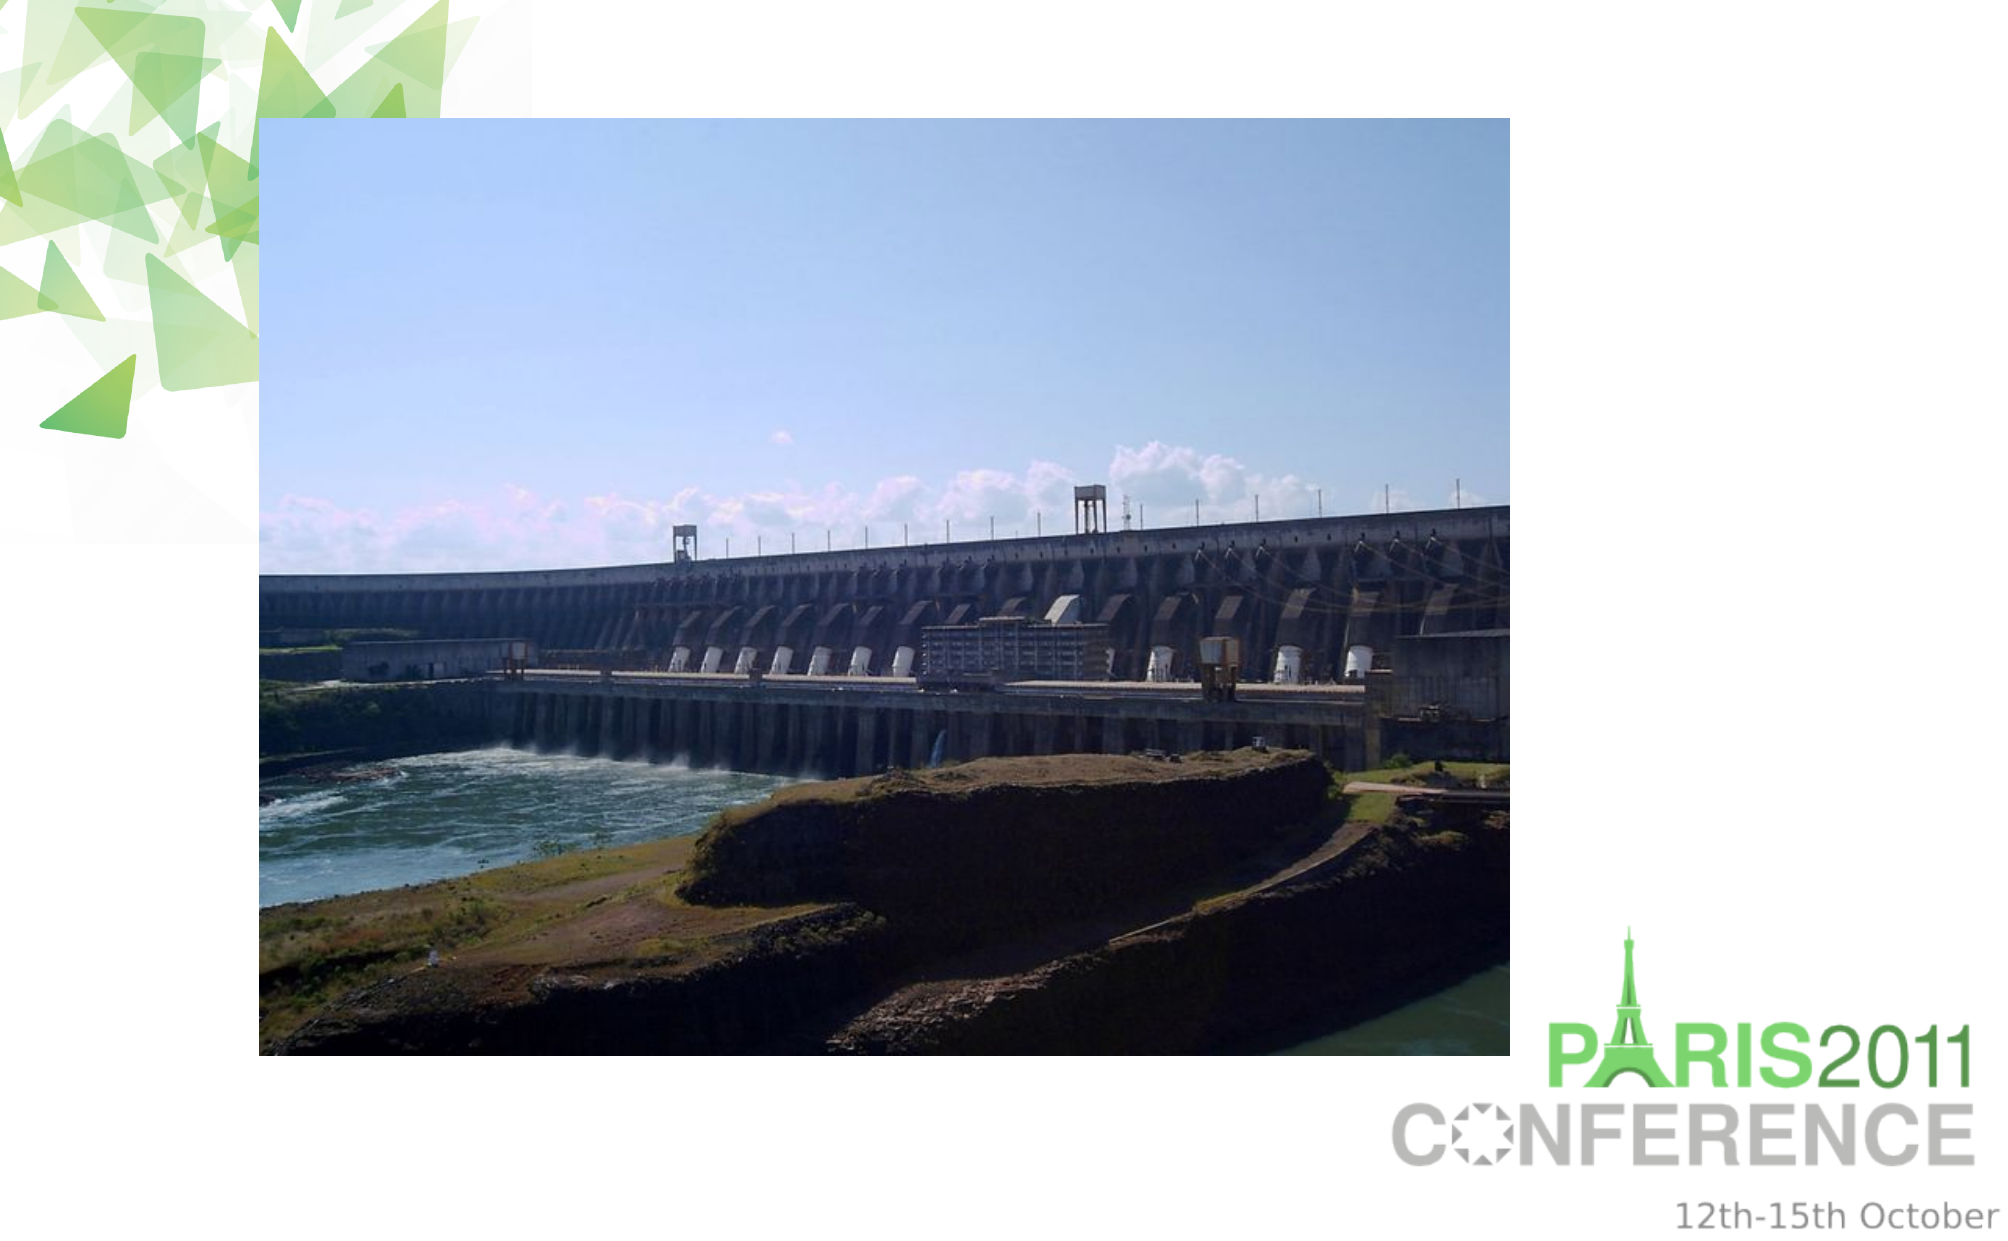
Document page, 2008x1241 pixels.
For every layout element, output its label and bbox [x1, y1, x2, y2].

picture [259, 118, 1510, 1056]
